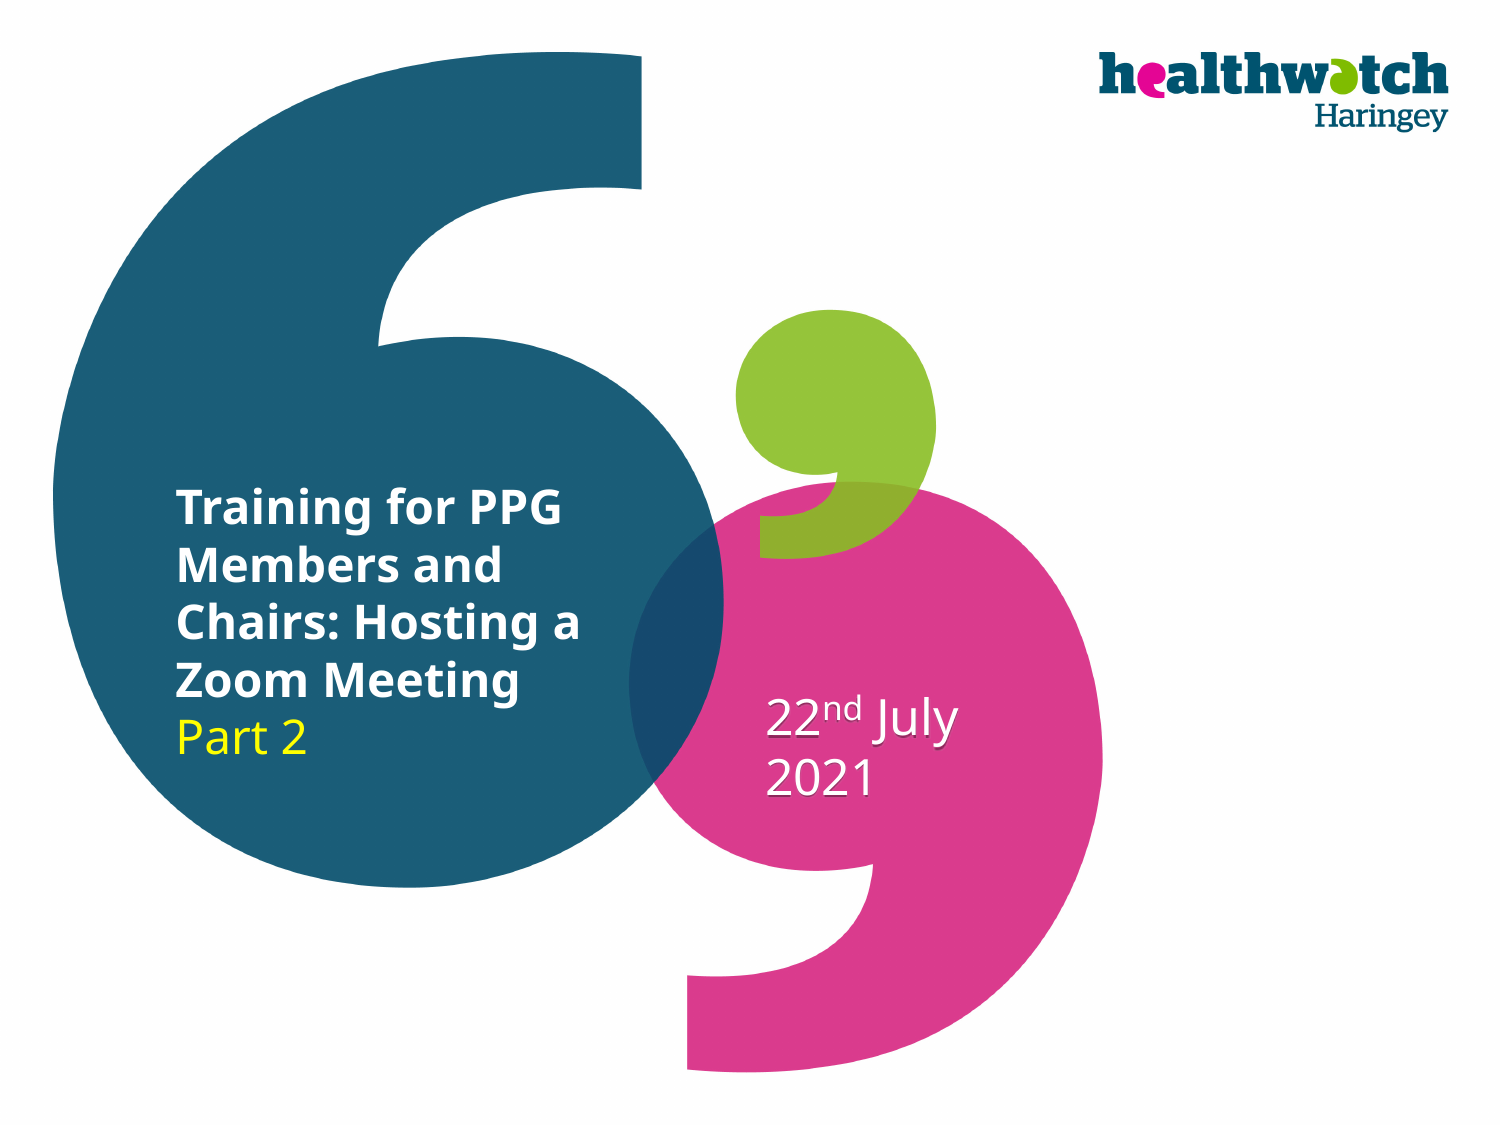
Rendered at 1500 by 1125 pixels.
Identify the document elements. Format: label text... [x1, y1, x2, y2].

title Training for PPG Members and Chairs: Hosting a Zoom Meeting Part 2 [160, 468, 649, 781]
text_box 22nd July 2021 [750, 677, 1035, 815]
picture [0, 0, 1500, 1125]
